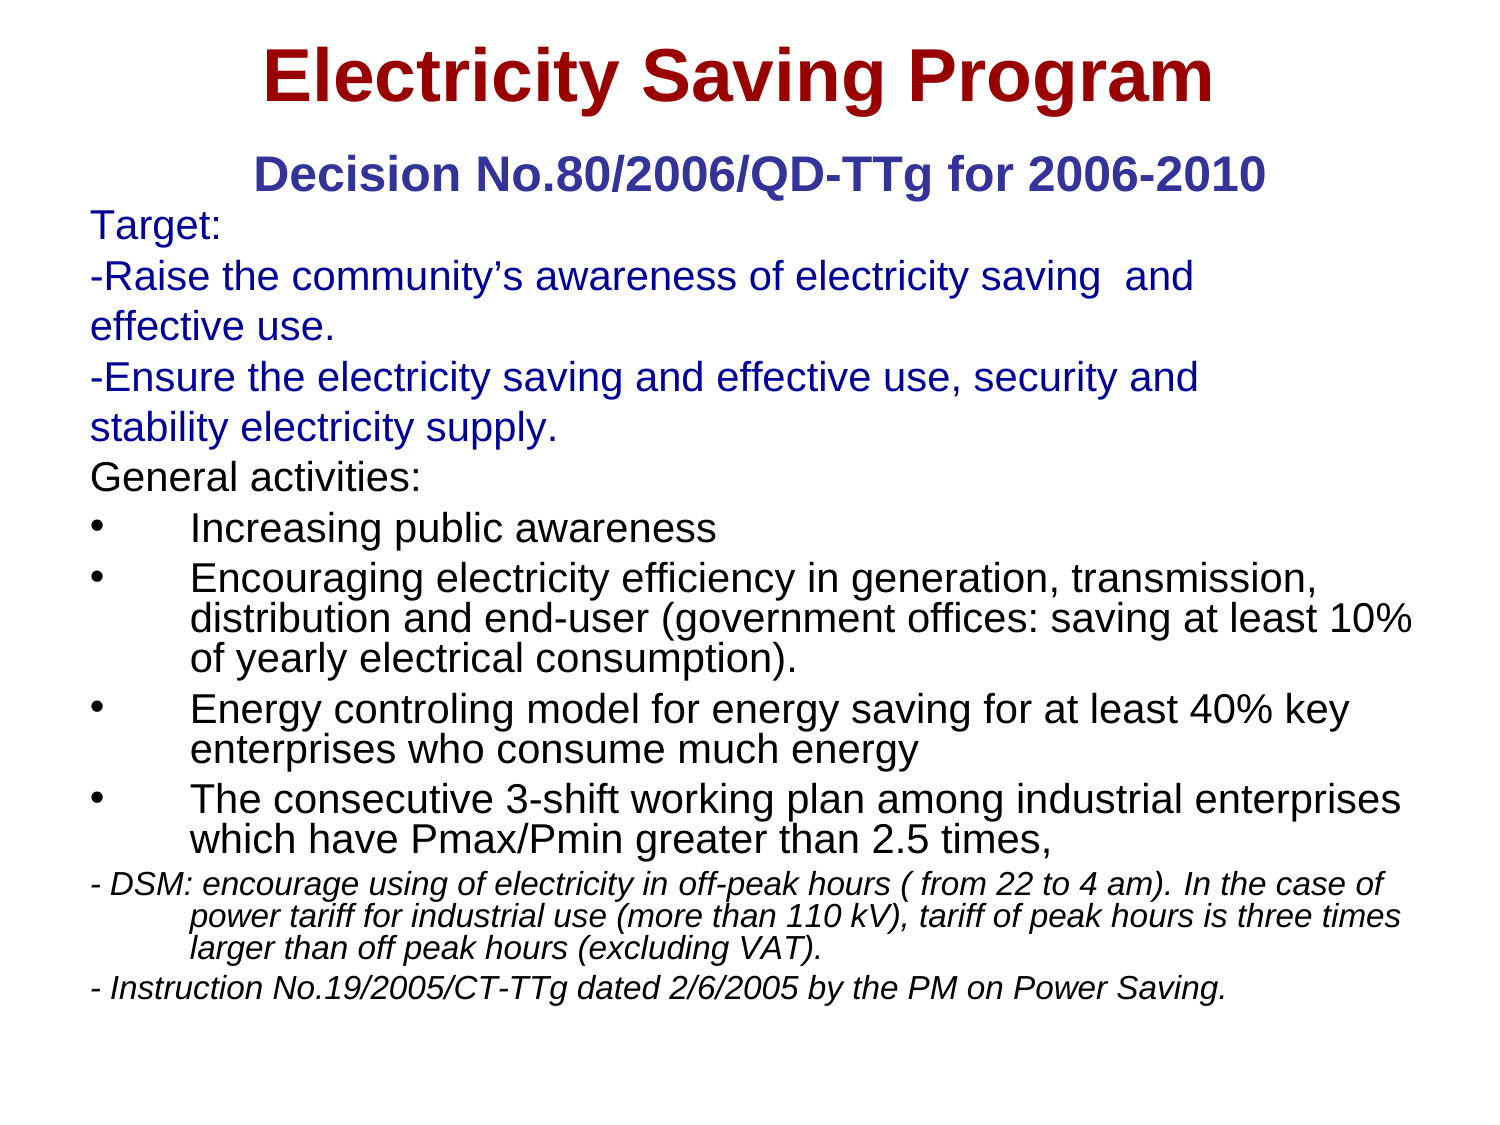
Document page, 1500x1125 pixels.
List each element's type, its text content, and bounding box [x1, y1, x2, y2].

title Electricity Saving Program Decision No.80/2006/QD-TTg for 2006-2010 [75, 45, 1426, 188]
list Target: -Raise the community’s awareness of electricity saving and effective use. -Ensure the electricity saving and effective use, security and stability electricity supply. General activities: Increasing public awareness Encouraging electricity efficiency in generation, transmission, distribution and end-user (government offices: saving at least 10% of yearly electrical consumption). Energy controling model for energy saving for at least 40% key enterprises who consume much energy The consecutive 3-shift working plan among industrial enterprises which have Pmax/Pmin greater than 2.5 times, - DSM: encourage using of electricity in off-peak hours ( from 22 to 4 am). In the case of power tariff for industrial use (more than 110 kV), tariff of peak hours is three times larger than off peak hours (excluding VAT). - Instruction No.19/2005/CT-TTg dated 2/6/2005 by the PM on Power Saving. [75, 200, 1438, 1075]
